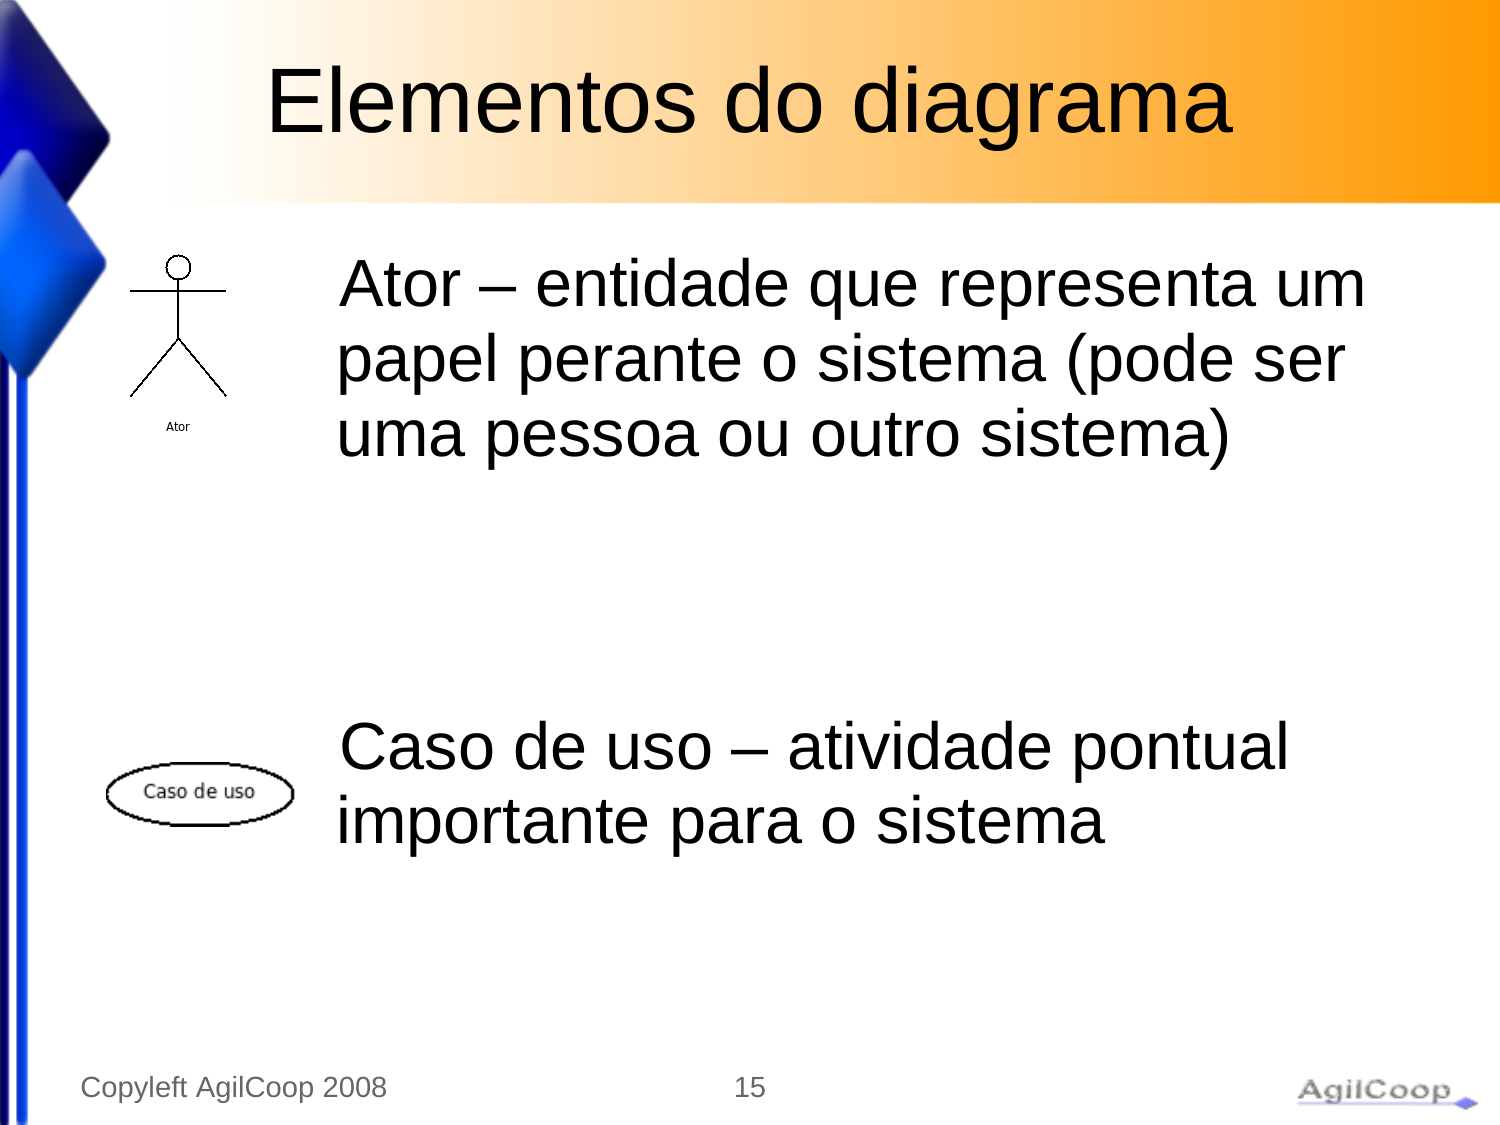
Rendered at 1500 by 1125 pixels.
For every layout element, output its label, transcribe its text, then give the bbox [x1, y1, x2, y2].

list Ator – entidade que representa um papel perante o sistema (pode ser uma pessoa ou outro sistema) Caso de uso – atividade pontual importante para o sistema [118, 246, 1477, 1004]
picture [0, 0, 1500, 1125]
title Elementos do diagrama [75, 14, 1425, 188]
